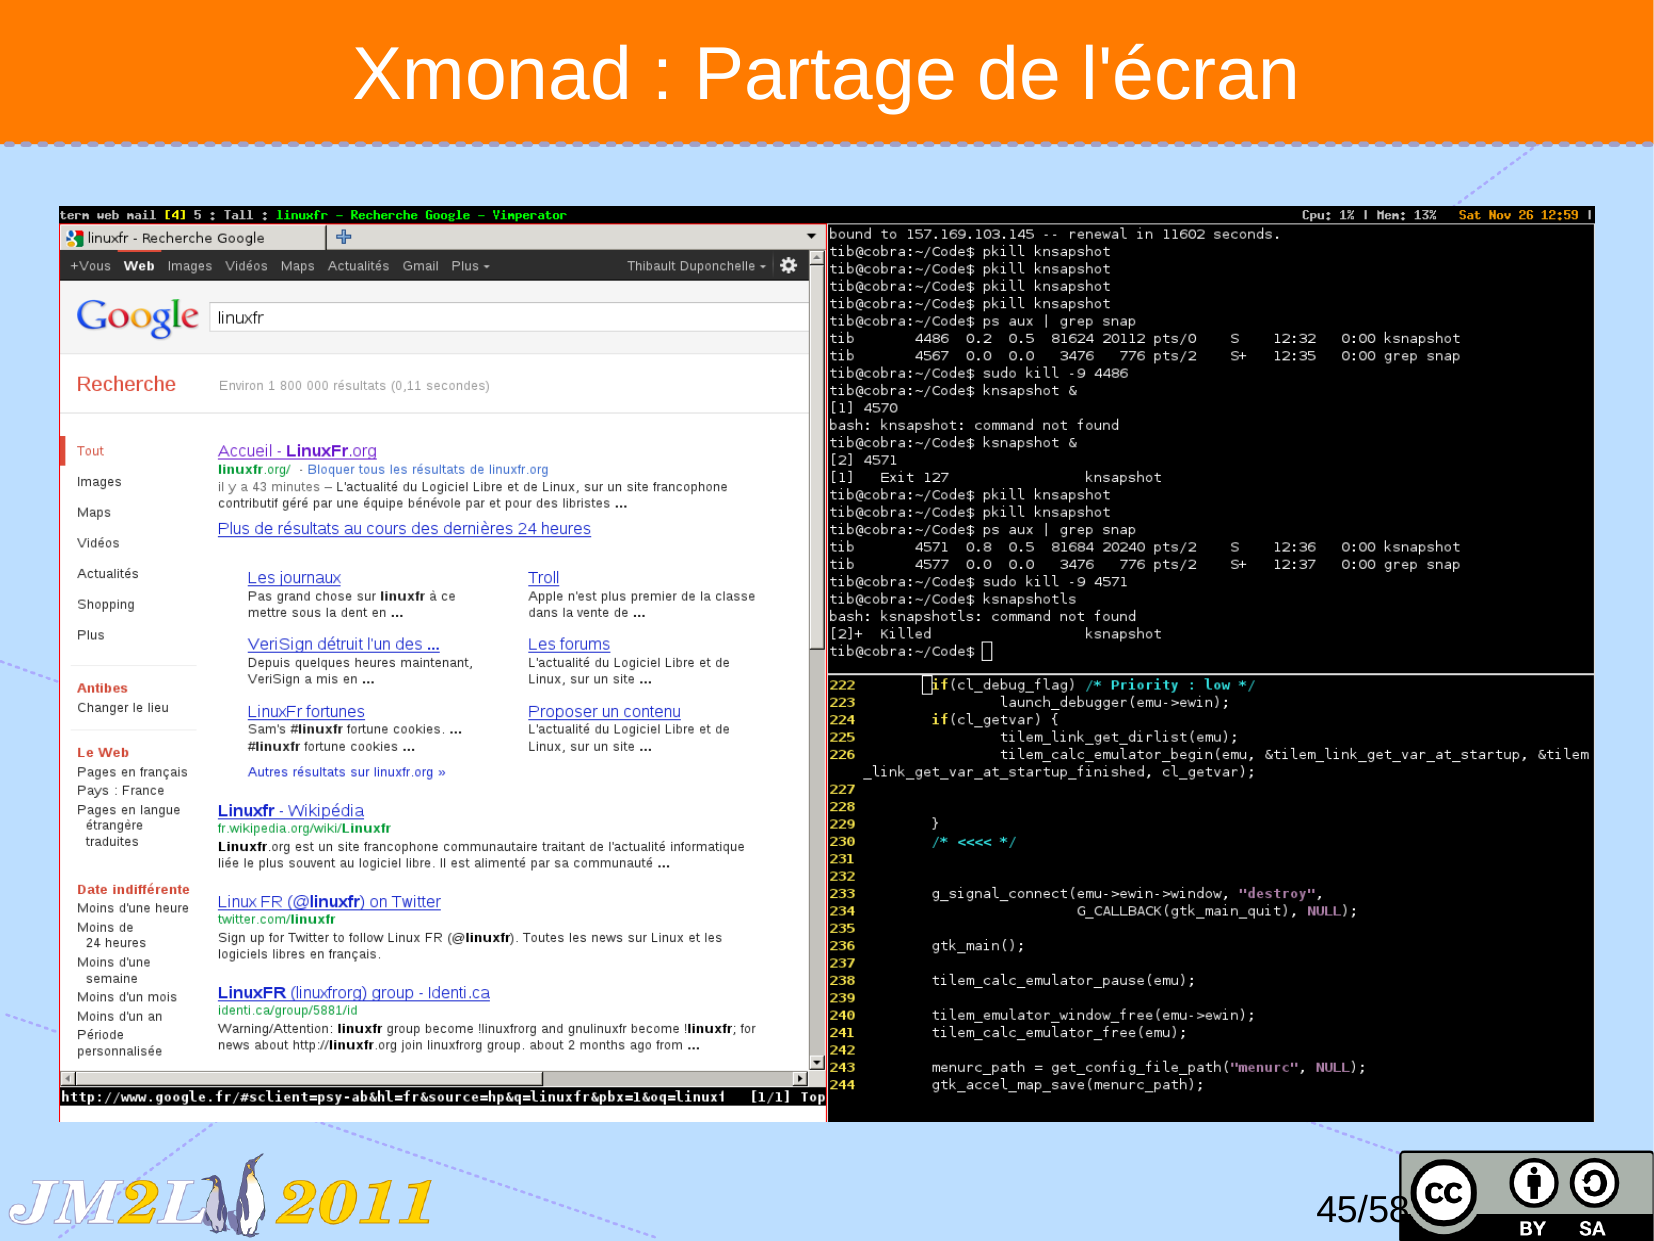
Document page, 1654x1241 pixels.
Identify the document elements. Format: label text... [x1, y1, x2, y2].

title Xmonad : Partage de l'écran [29, 0, 1625, 148]
picture [0, 0, 1654, 1241]
